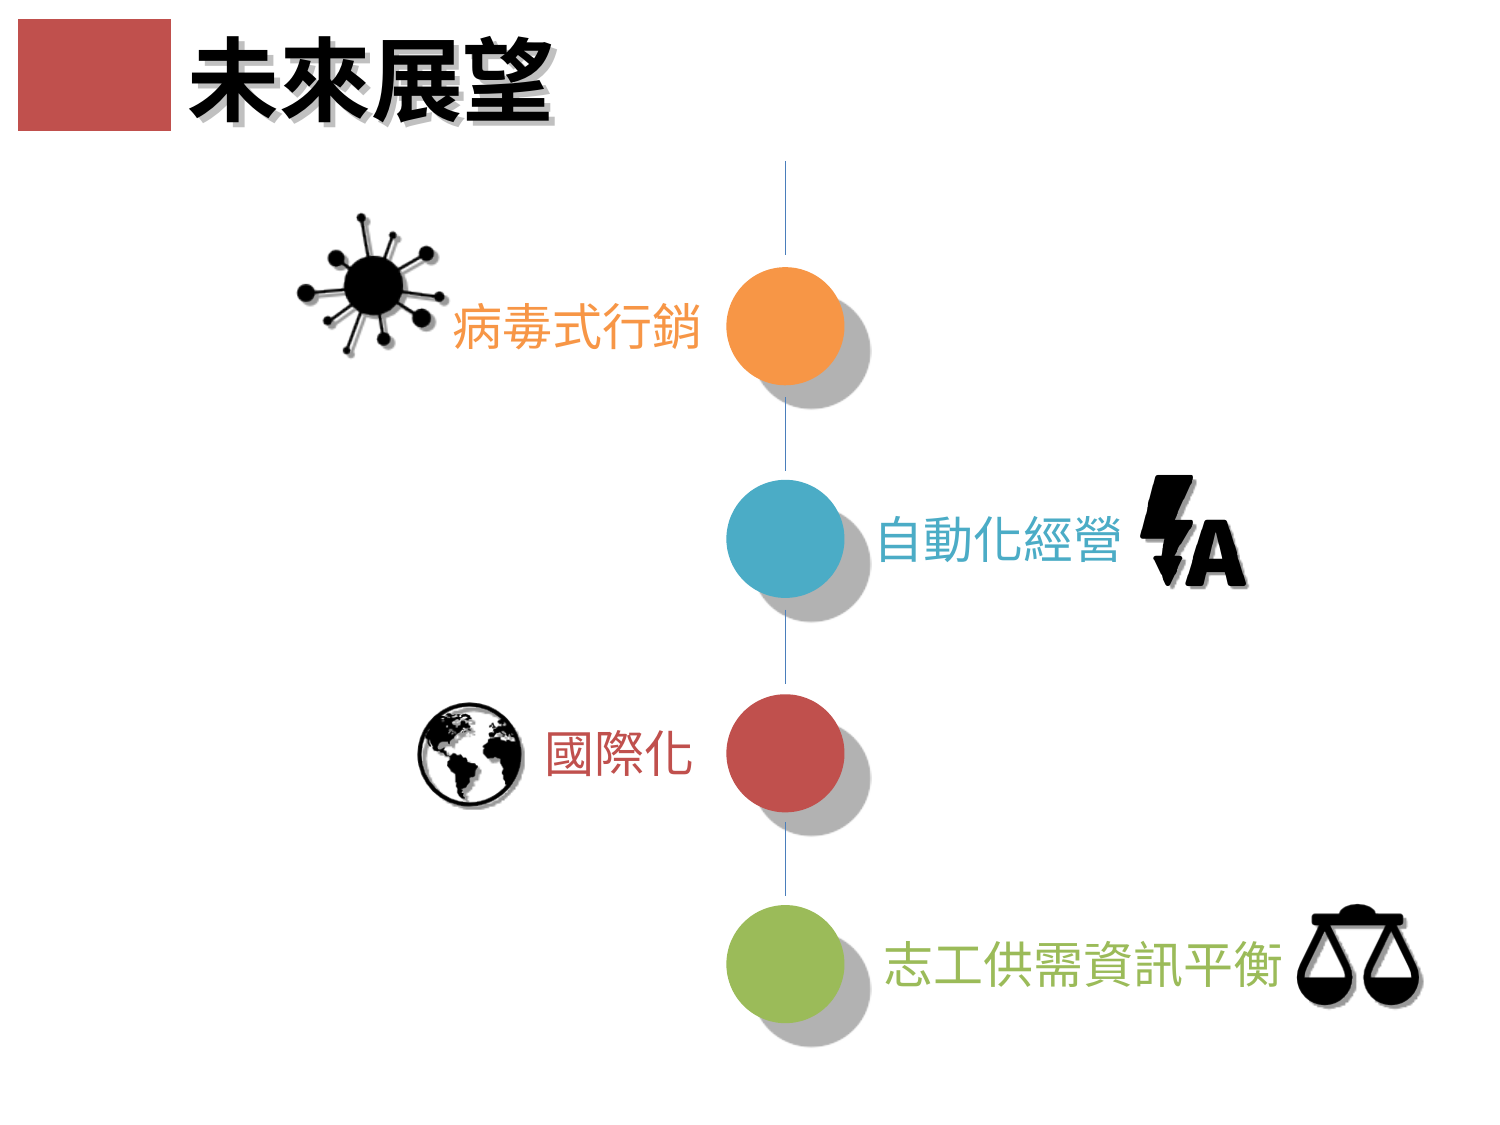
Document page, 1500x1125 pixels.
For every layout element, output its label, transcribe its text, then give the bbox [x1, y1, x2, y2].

text_box 國際化 [538, 715, 711, 792]
text_box 自動化經營 [858, 501, 1133, 577]
text_box [726, 479, 845, 598]
text_box 病毒式行銷 [437, 288, 727, 365]
picture [1293, 886, 1422, 1015]
text_box [18, 19, 122, 131]
picture [271, 184, 471, 384]
picture [401, 686, 538, 823]
text_box [727, 267, 845, 386]
picture [1133, 470, 1253, 590]
text_box 未來展望 [122, 0, 621, 172]
text_box 志工供需資訊平衡 [868, 926, 1293, 1002]
text_box [726, 905, 845, 1024]
text_box [726, 694, 845, 813]
